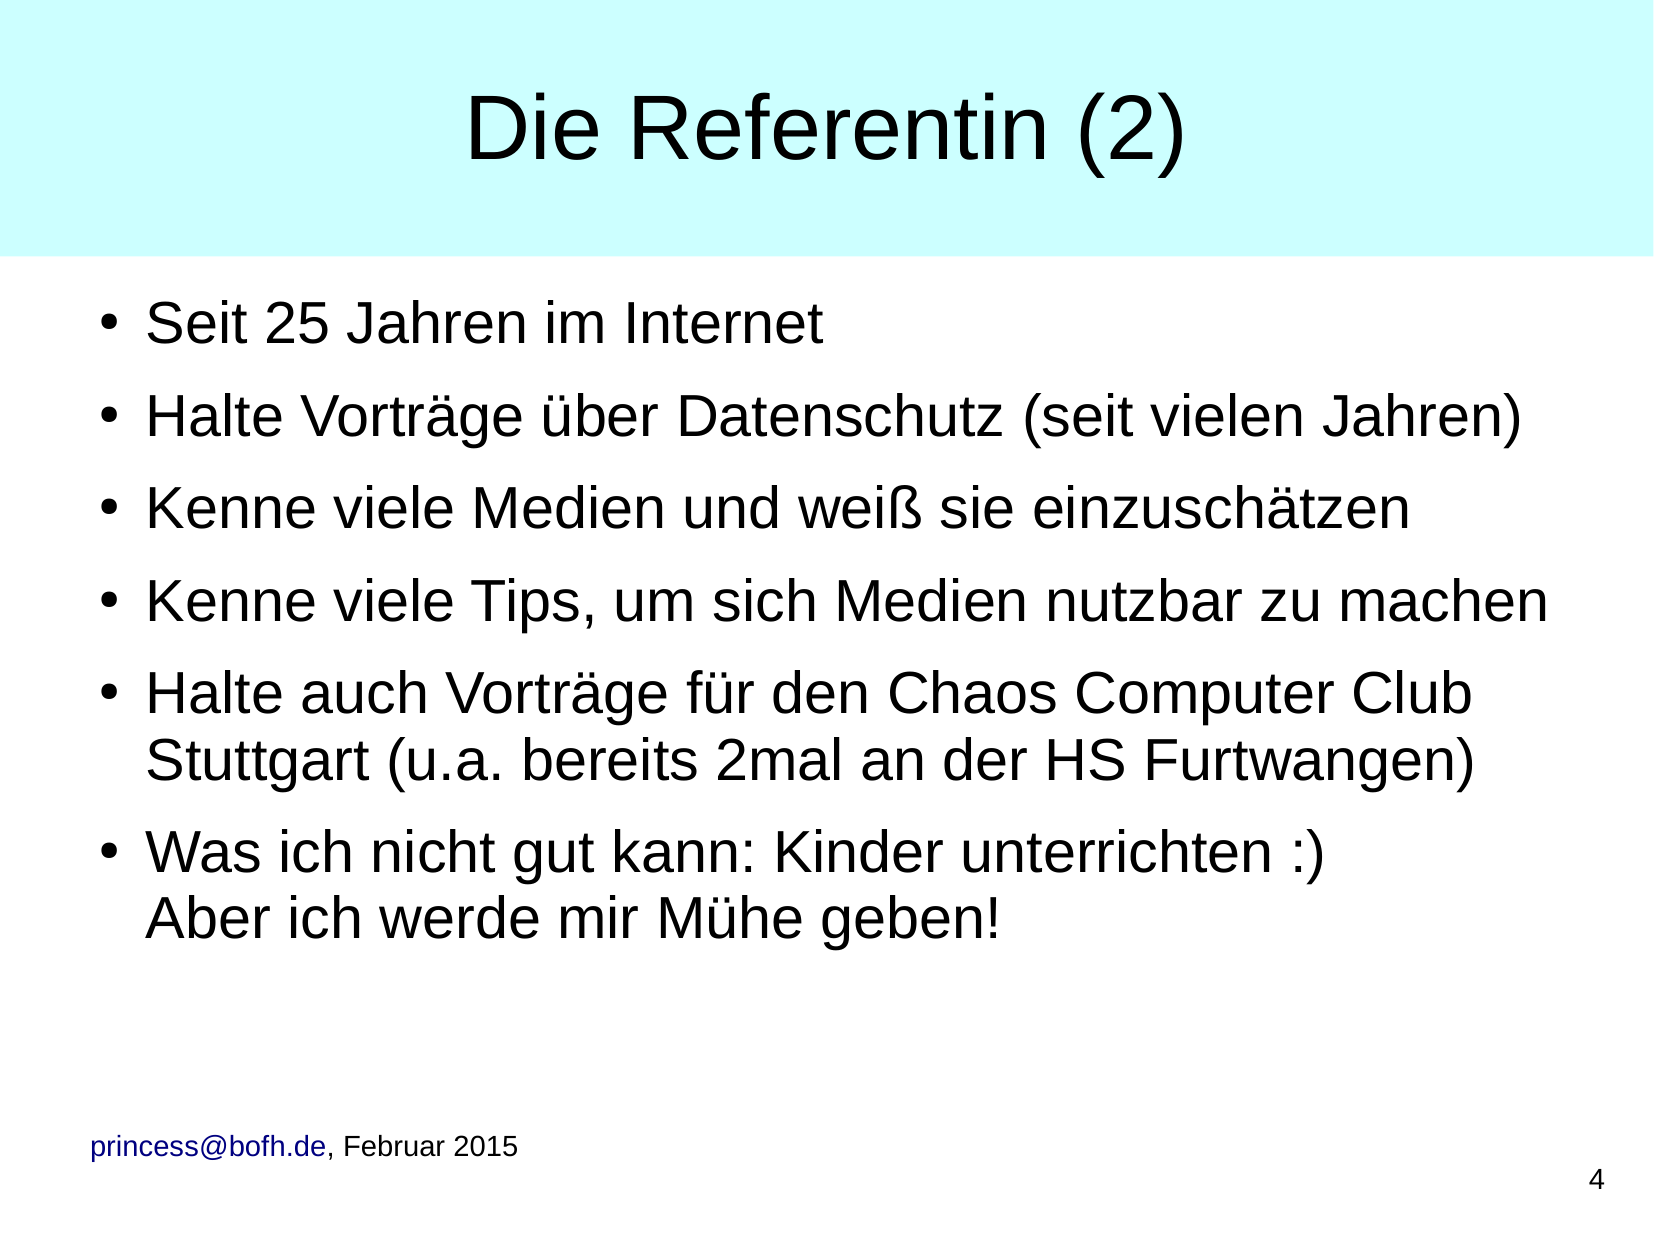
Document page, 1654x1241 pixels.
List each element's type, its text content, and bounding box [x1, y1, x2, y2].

title Die Referentin (2) [0, 0, 1654, 257]
list Seit 25 Jahren im Internet Halte Vorträge über Datenschutz (seit vielen Jahren) Kenne viele Medien und weiß sie einzuschätzen Kenne viele Tips, um sich Medien nutzbar zu machen Halte auch Vorträge für den Chaos Computer Club Stuttgart (u.a. bereits 2mal an der HS Furtwangen) Was ich nicht gut kann: Kinder unterrichten :) Aber ich werde mir Mühe geben! [82, 290, 1571, 1010]
